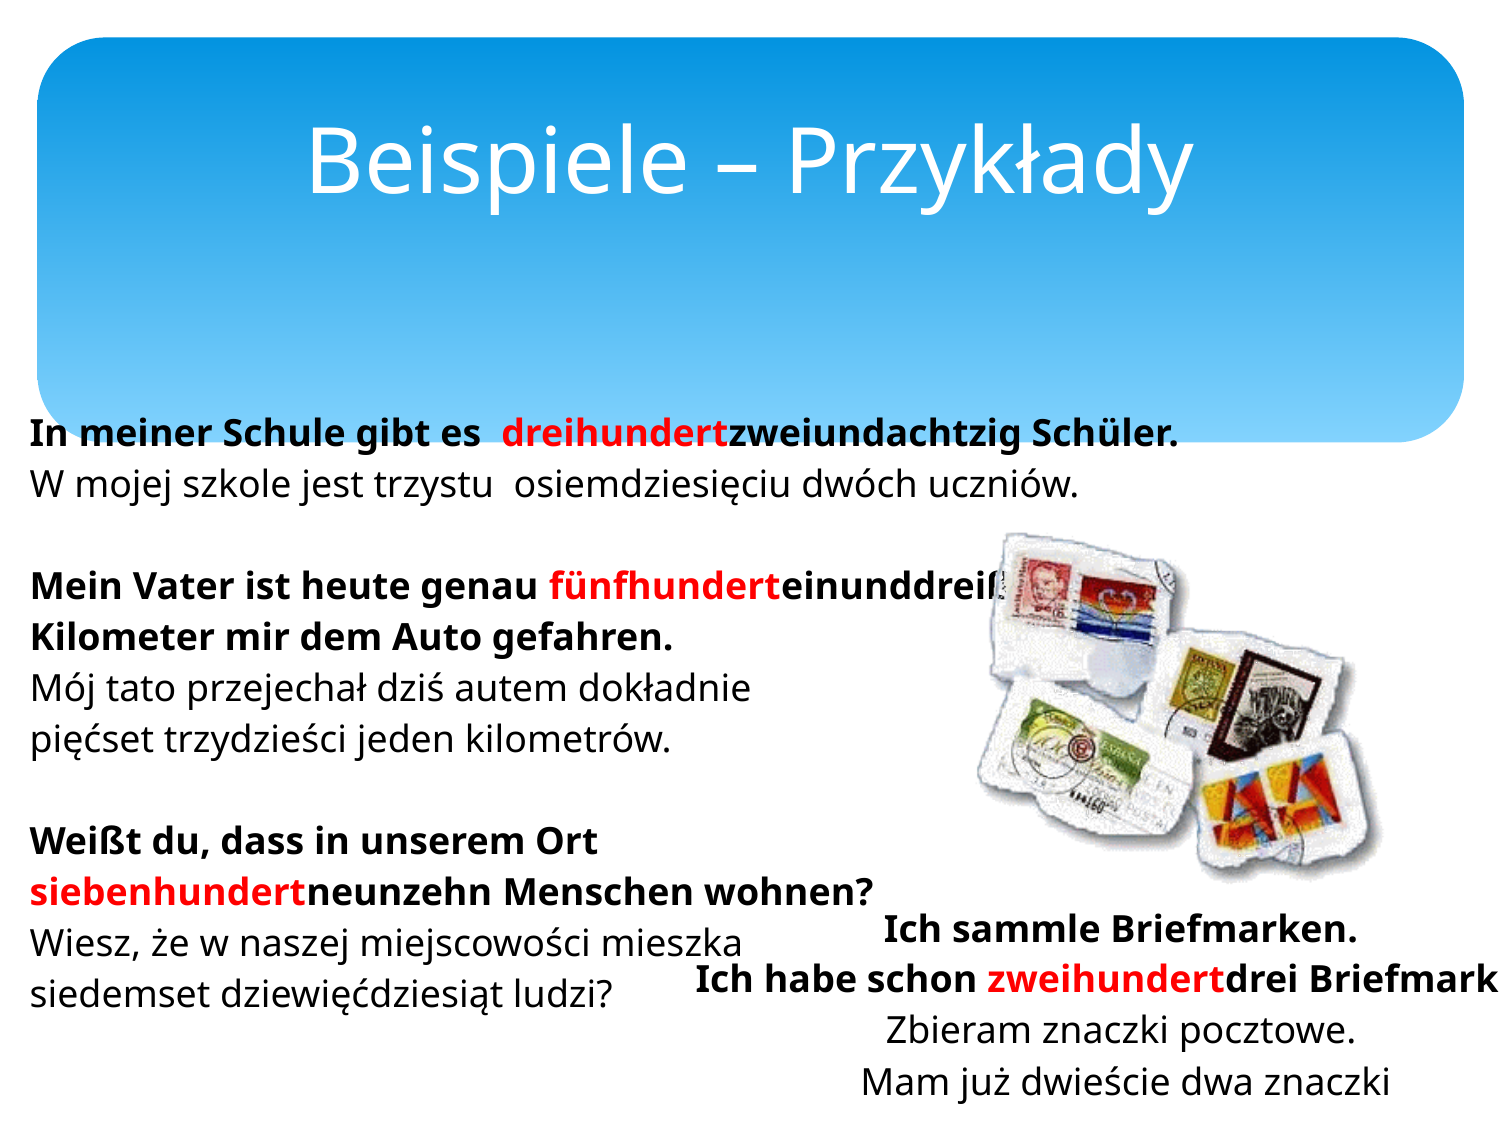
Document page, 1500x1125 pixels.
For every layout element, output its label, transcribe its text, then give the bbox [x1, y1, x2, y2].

subtitle In meiner Schule gibt es dreihundertzweiundachtzig Schüler. W mojej szkole jest trzystu osiemdziesięciu dwóch uczniów. Mein Vater ist heute genau fünfhunderteinunddreißig Kilometer mir dem Auto gefahren. Mój tato przejechał dziś autem dokładnie pięćset trzydzieści jeden kilometrów. Weißt du, dass in unserem Ort siebenhundertneunzehn Menschen wohnen? Wiesz, że w naszej miejscowości mieszka siedemset dziewięćdziesiąt ludzi? [29, 413, 1388, 1063]
text_box Ich sammle Briefmarken. Ich habe schon zweihundertdrei Briefmarken. Zbieram znaczki pocztowe. Mam już dwieście dwa znaczki [539, 894, 1500, 1093]
picture [974, 531, 1386, 886]
title Beispiele – Przykłady [75, 55, 1425, 262]
